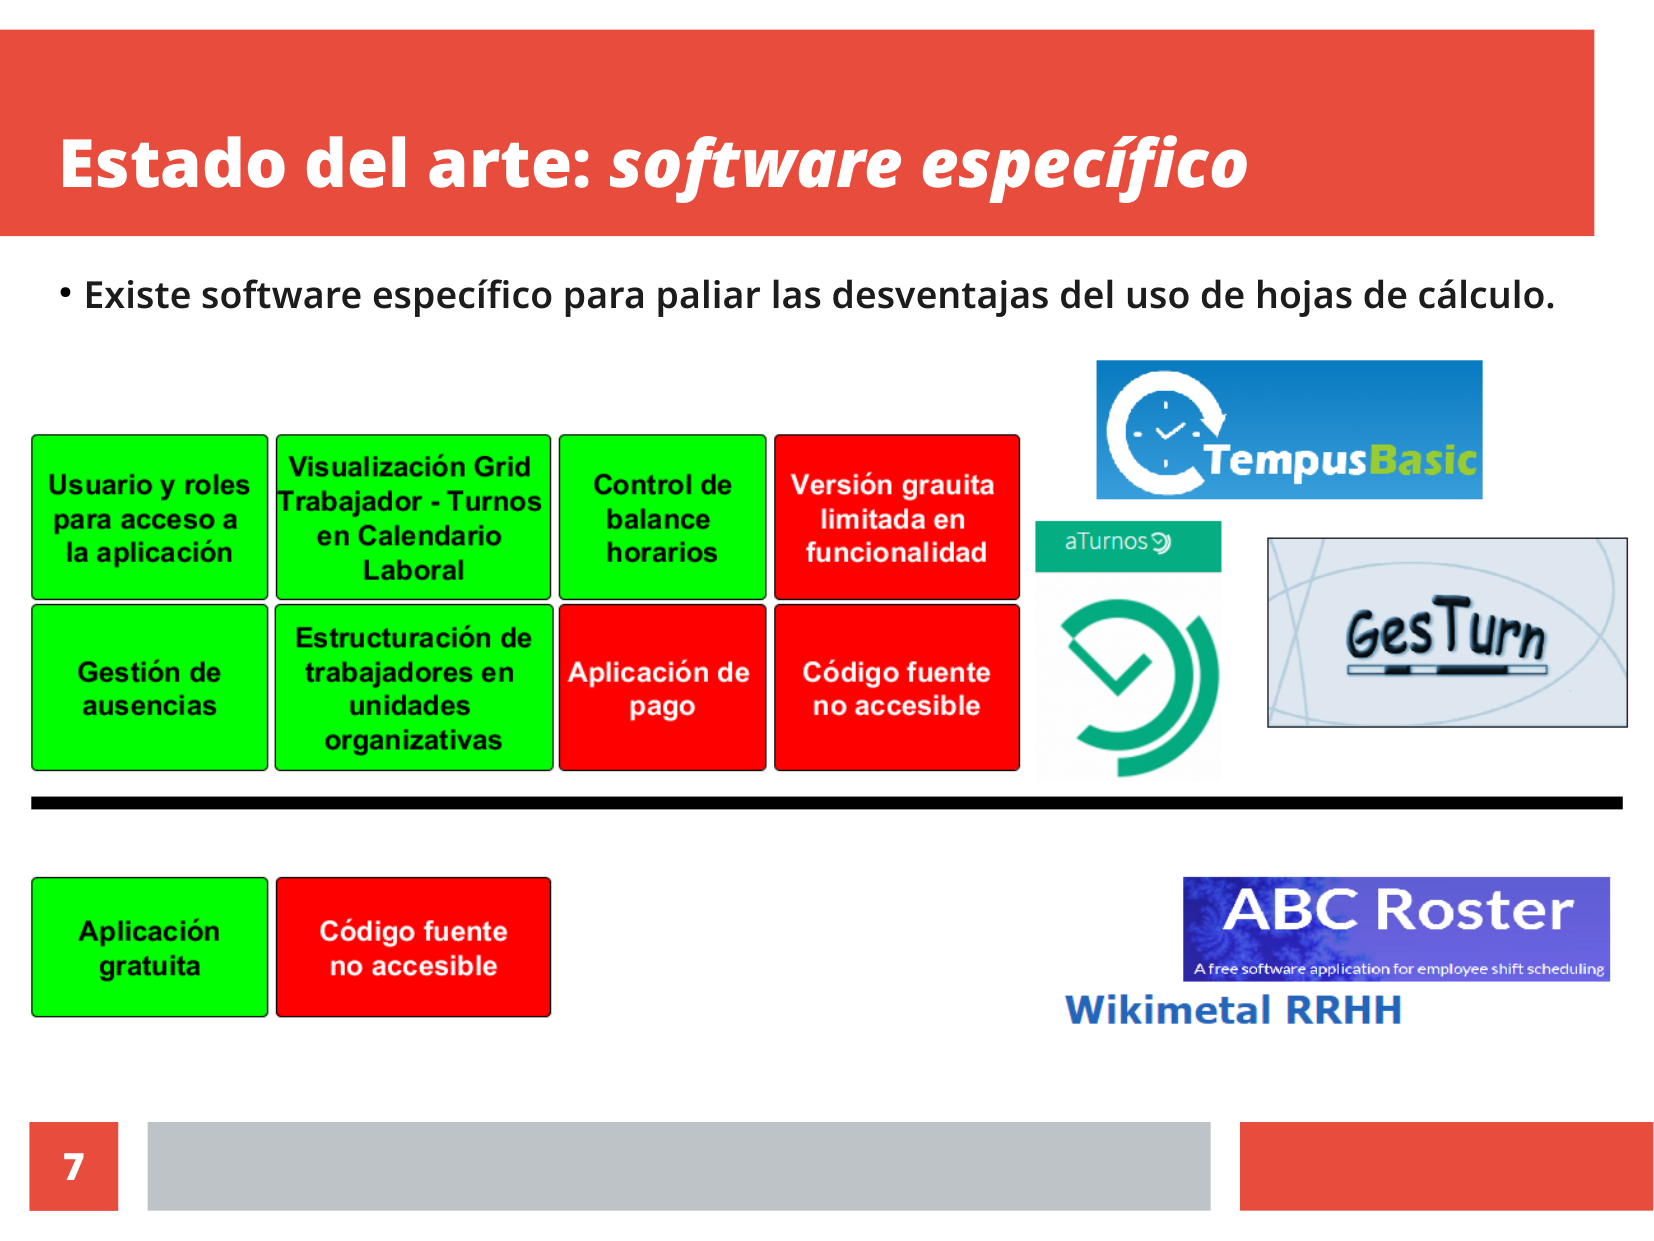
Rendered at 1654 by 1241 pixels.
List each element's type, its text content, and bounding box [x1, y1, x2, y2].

title Estado del arte: software específico [59, 59, 1595, 207]
list Existe software específico para paliar las desventajas del uso de hojas de cálculo. [59, 268, 1565, 354]
picture [25, 354, 1637, 1057]
